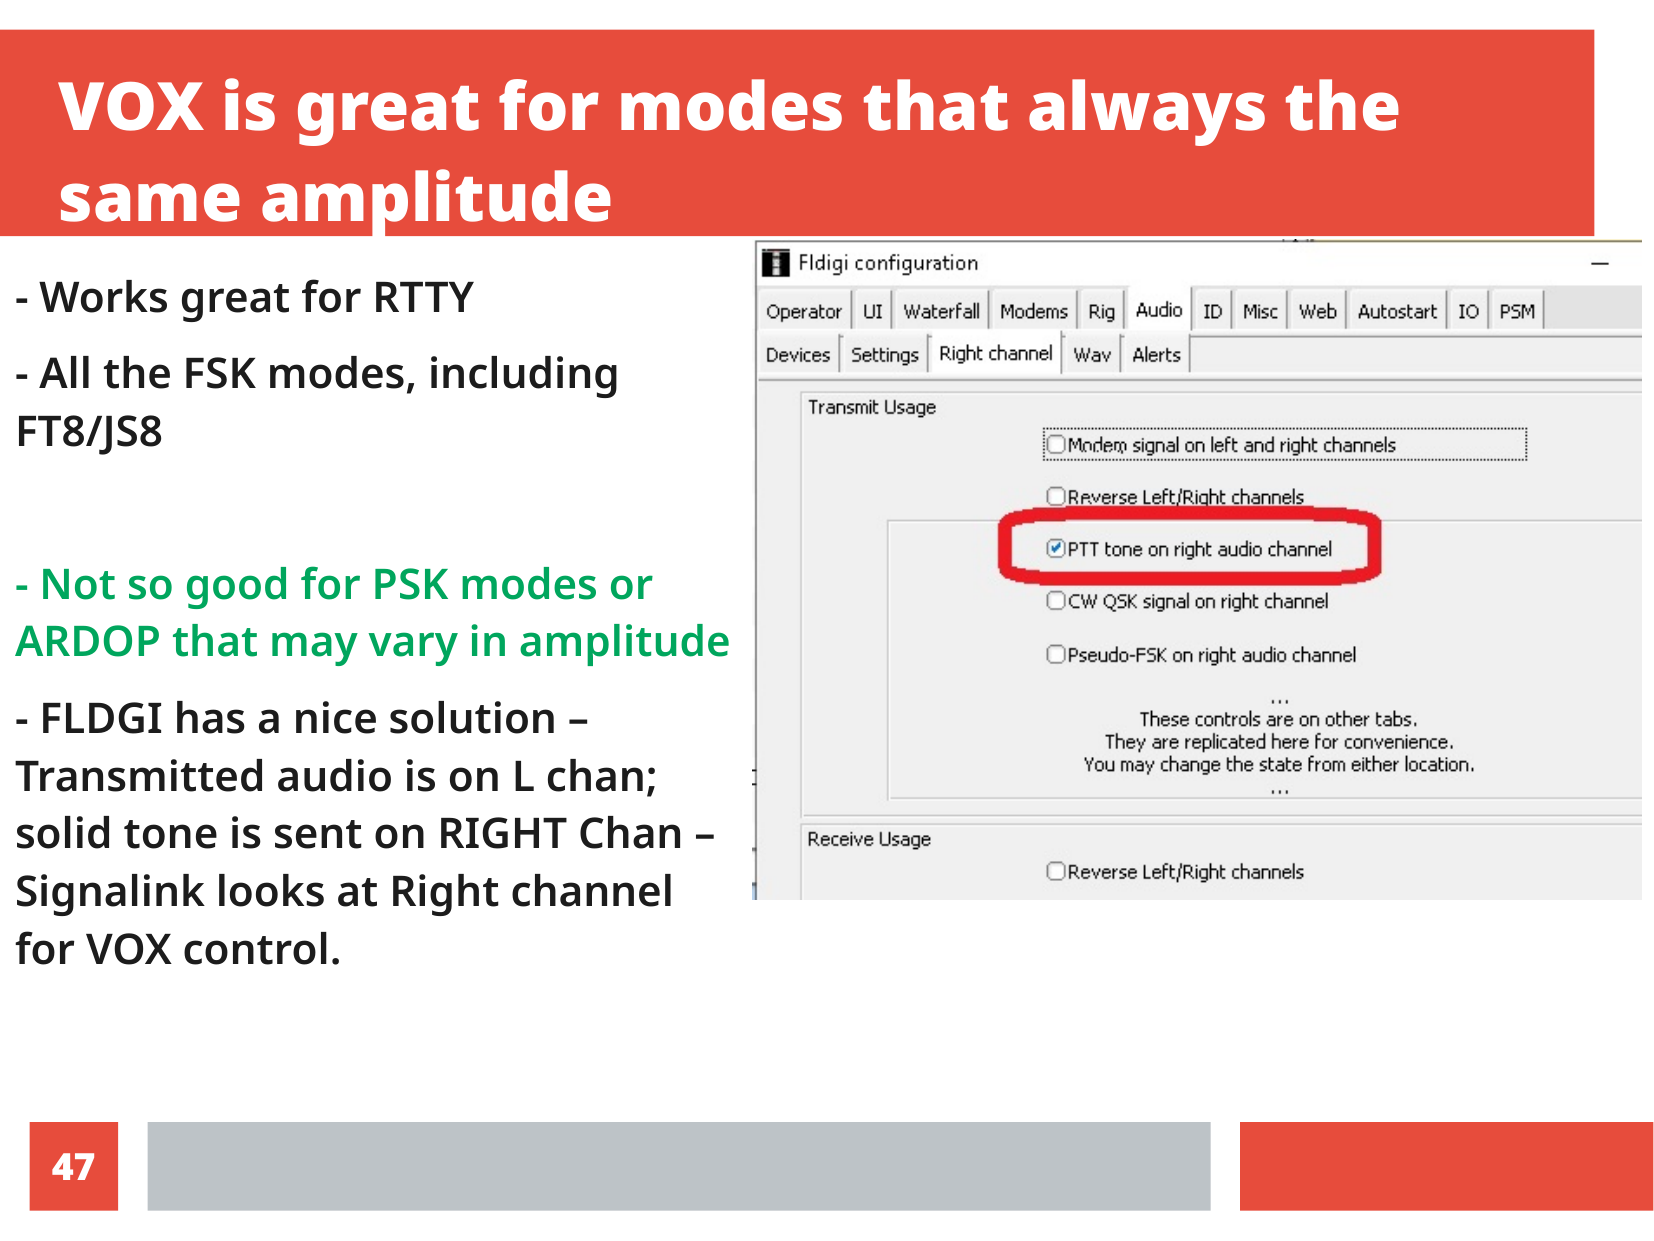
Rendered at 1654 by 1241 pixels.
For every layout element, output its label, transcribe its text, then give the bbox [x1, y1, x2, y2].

picture [752, 239, 1642, 901]
list - Works great for RTTY - All the FSK modes, including FT8/JS8 - Not so good for PSK modes or ARDOP that may vary in amplitude - FLDGI has a nice solution – Transmitted audio is on L chan; solid tone is sent on RIGHT Chan – Signalink looks at Right channel for VOX control. [15, 267, 736, 1036]
title VOX is great for modes that always the same amplitude [59, 59, 1595, 207]
